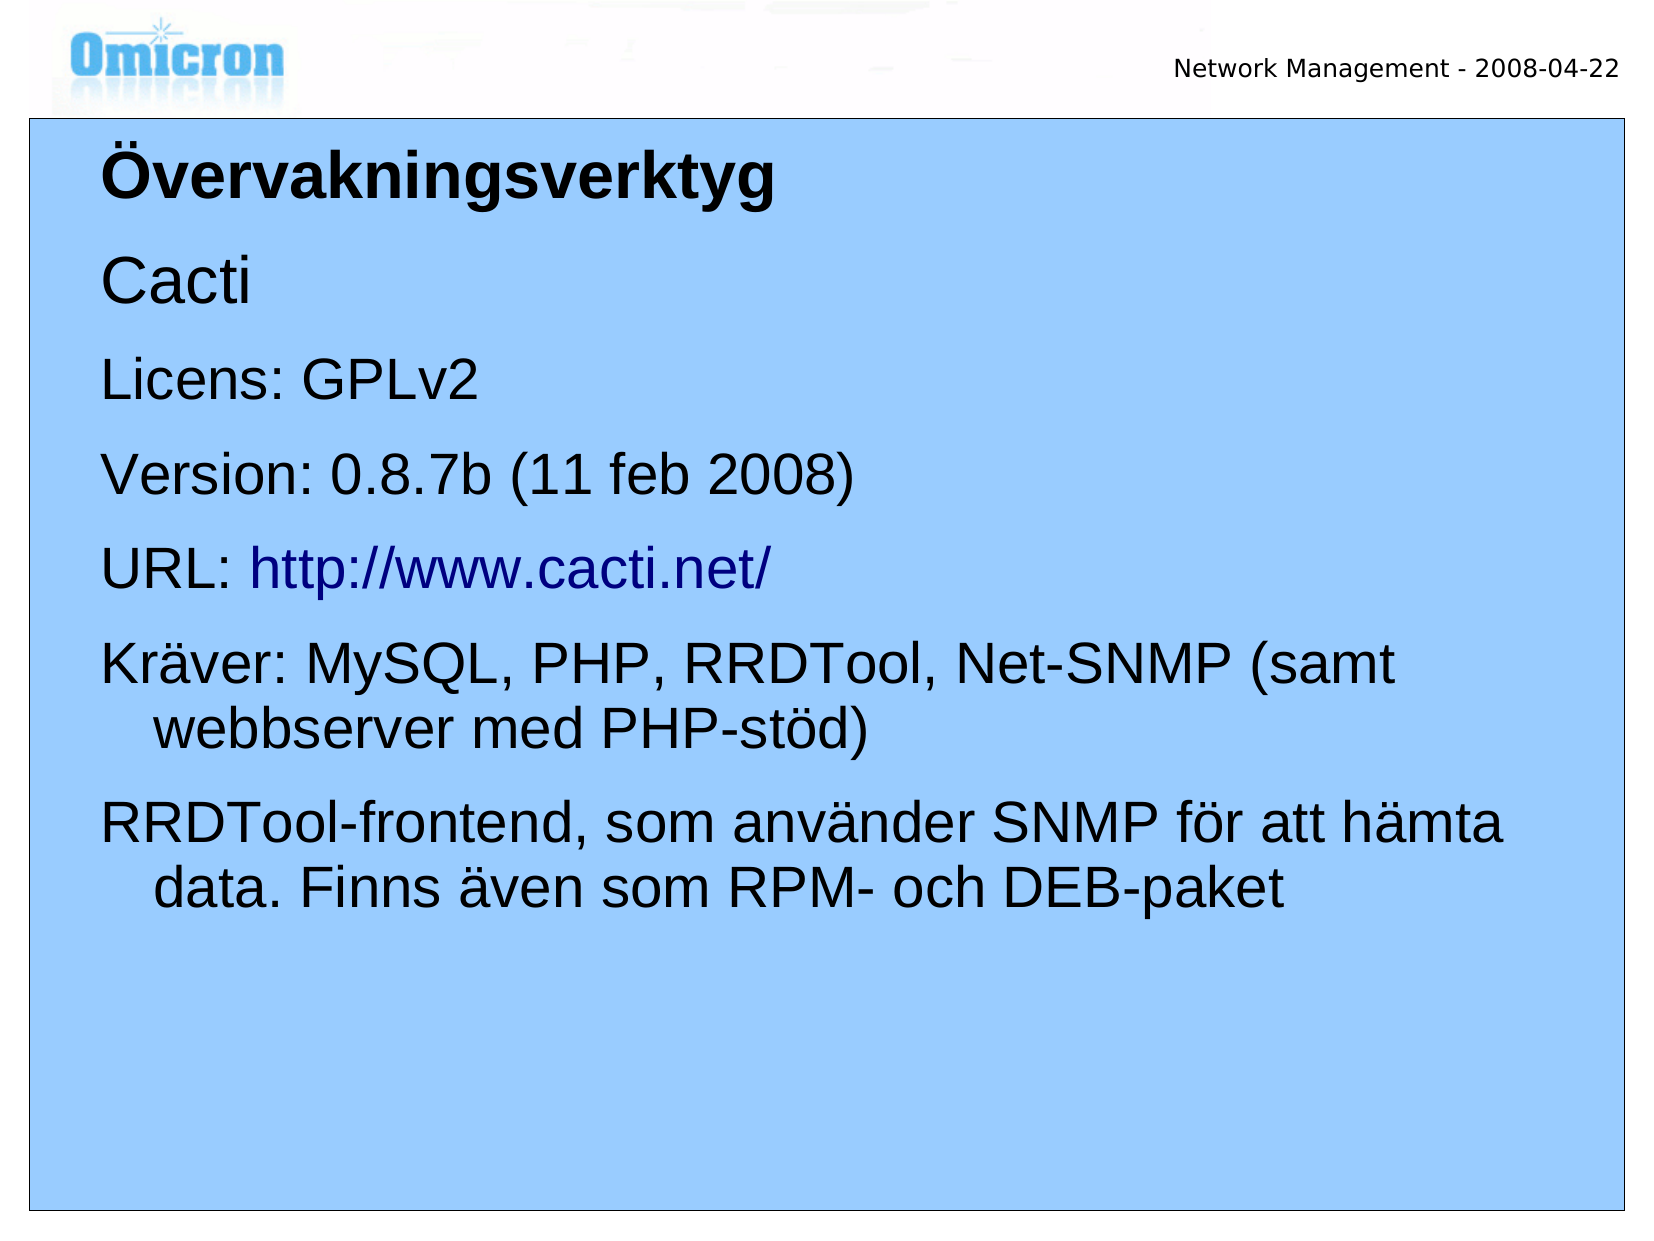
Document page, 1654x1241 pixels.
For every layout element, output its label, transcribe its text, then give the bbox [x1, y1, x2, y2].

list Övervakningsverktyg Cacti Licens: GPLv2 Version: 0.8.7b (11 feb 2008) URL: http://www.cacti.net/ Kräver: MySQL, PHP, RRDTool, Net-SNMP (samt webbserver med PHP-stöd) RRDTool-frontend, som använder SNMP för att hämta data. Finns även som RPM- och DEB-paket [82, 138, 1571, 1241]
text_box Network Management - 2008-04-22 [1158, 46, 1636, 91]
text_box [29, 118, 1625, 1211]
picture [29, 0, 1211, 118]
